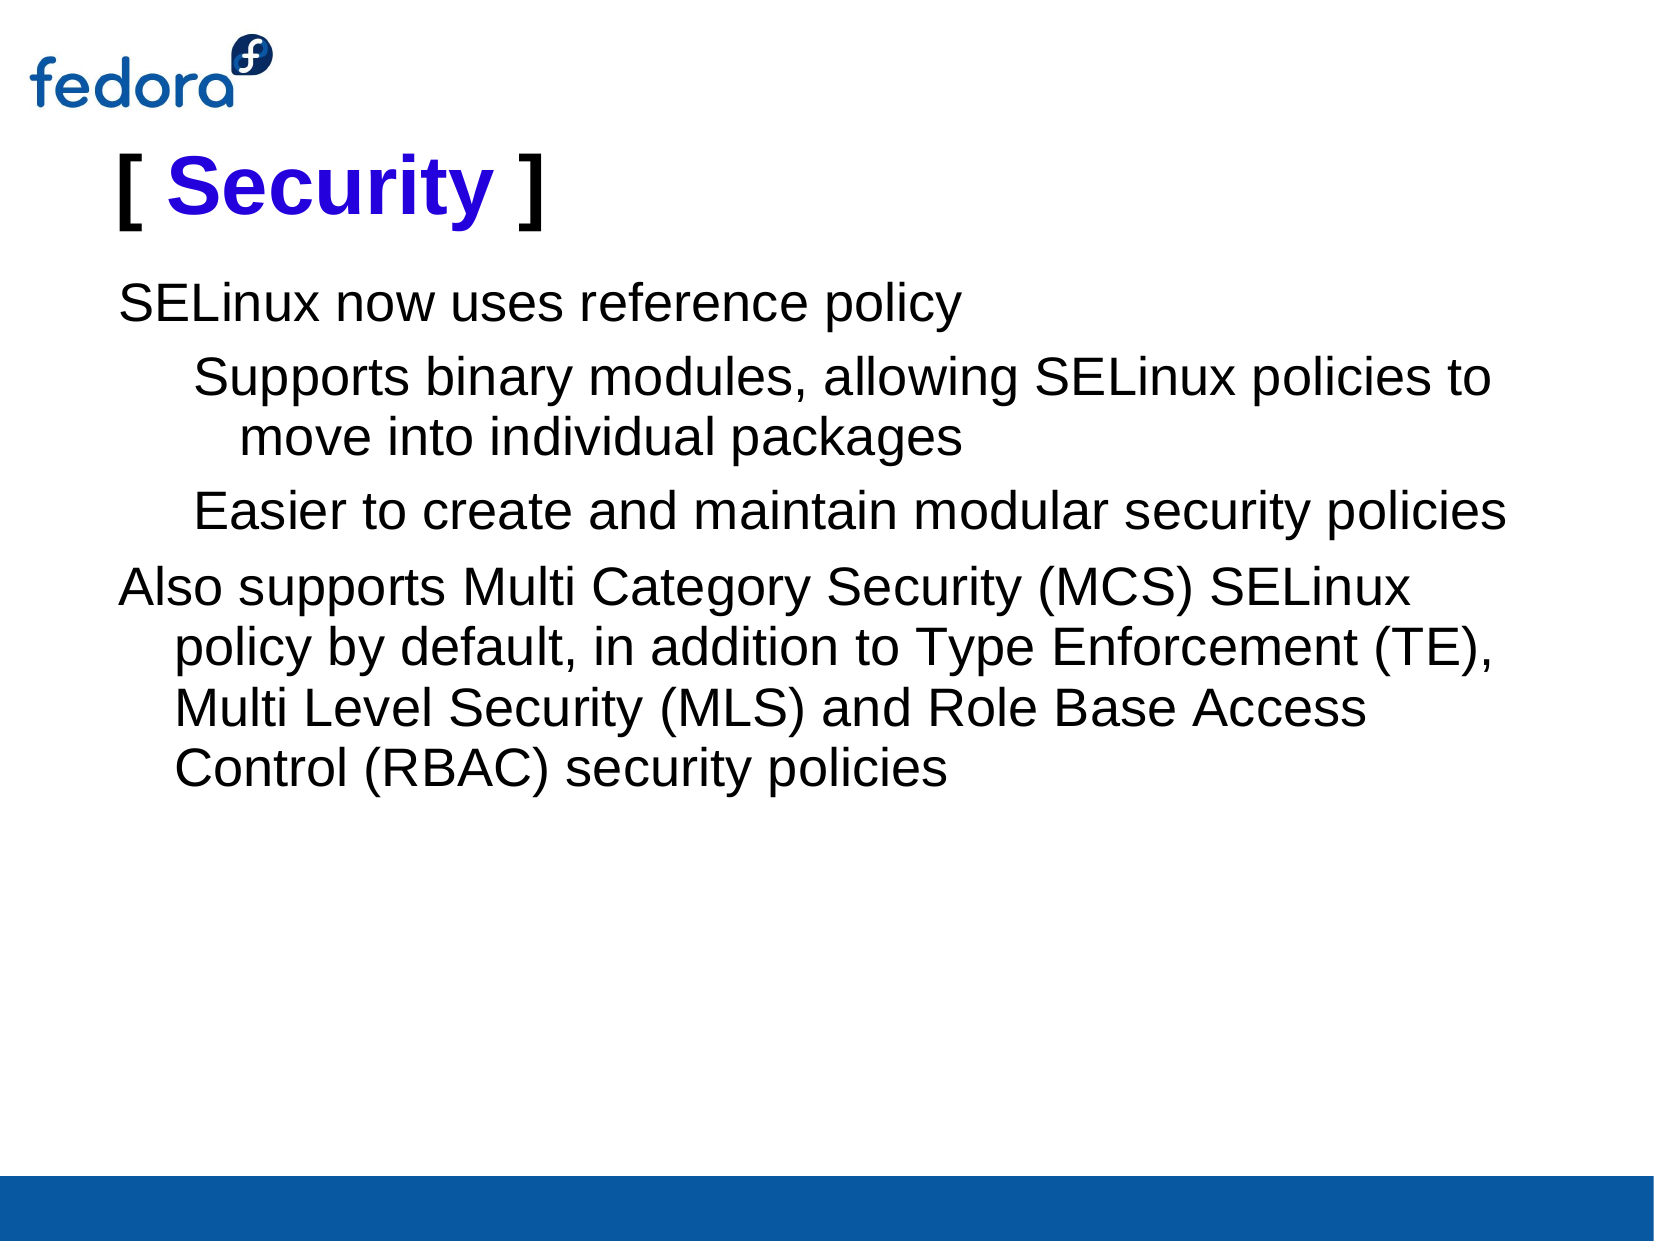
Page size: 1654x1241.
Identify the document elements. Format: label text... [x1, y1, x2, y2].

picture [22, 27, 277, 115]
title [ Security ] [115, 130, 1521, 241]
picture [0, 1176, 1654, 1241]
list SELinux now uses reference policy Supports binary modules, allowing SELinux policies to move into individual packages Easier to create and maintain modular security policies Also supports Multi Category Security (MCS) SELinux policy by default, in addition to Type Enforcement (TE), Multi Level Security (MLS) and Role Base Access Control (RBAC) security policies [118, 272, 1524, 1141]
